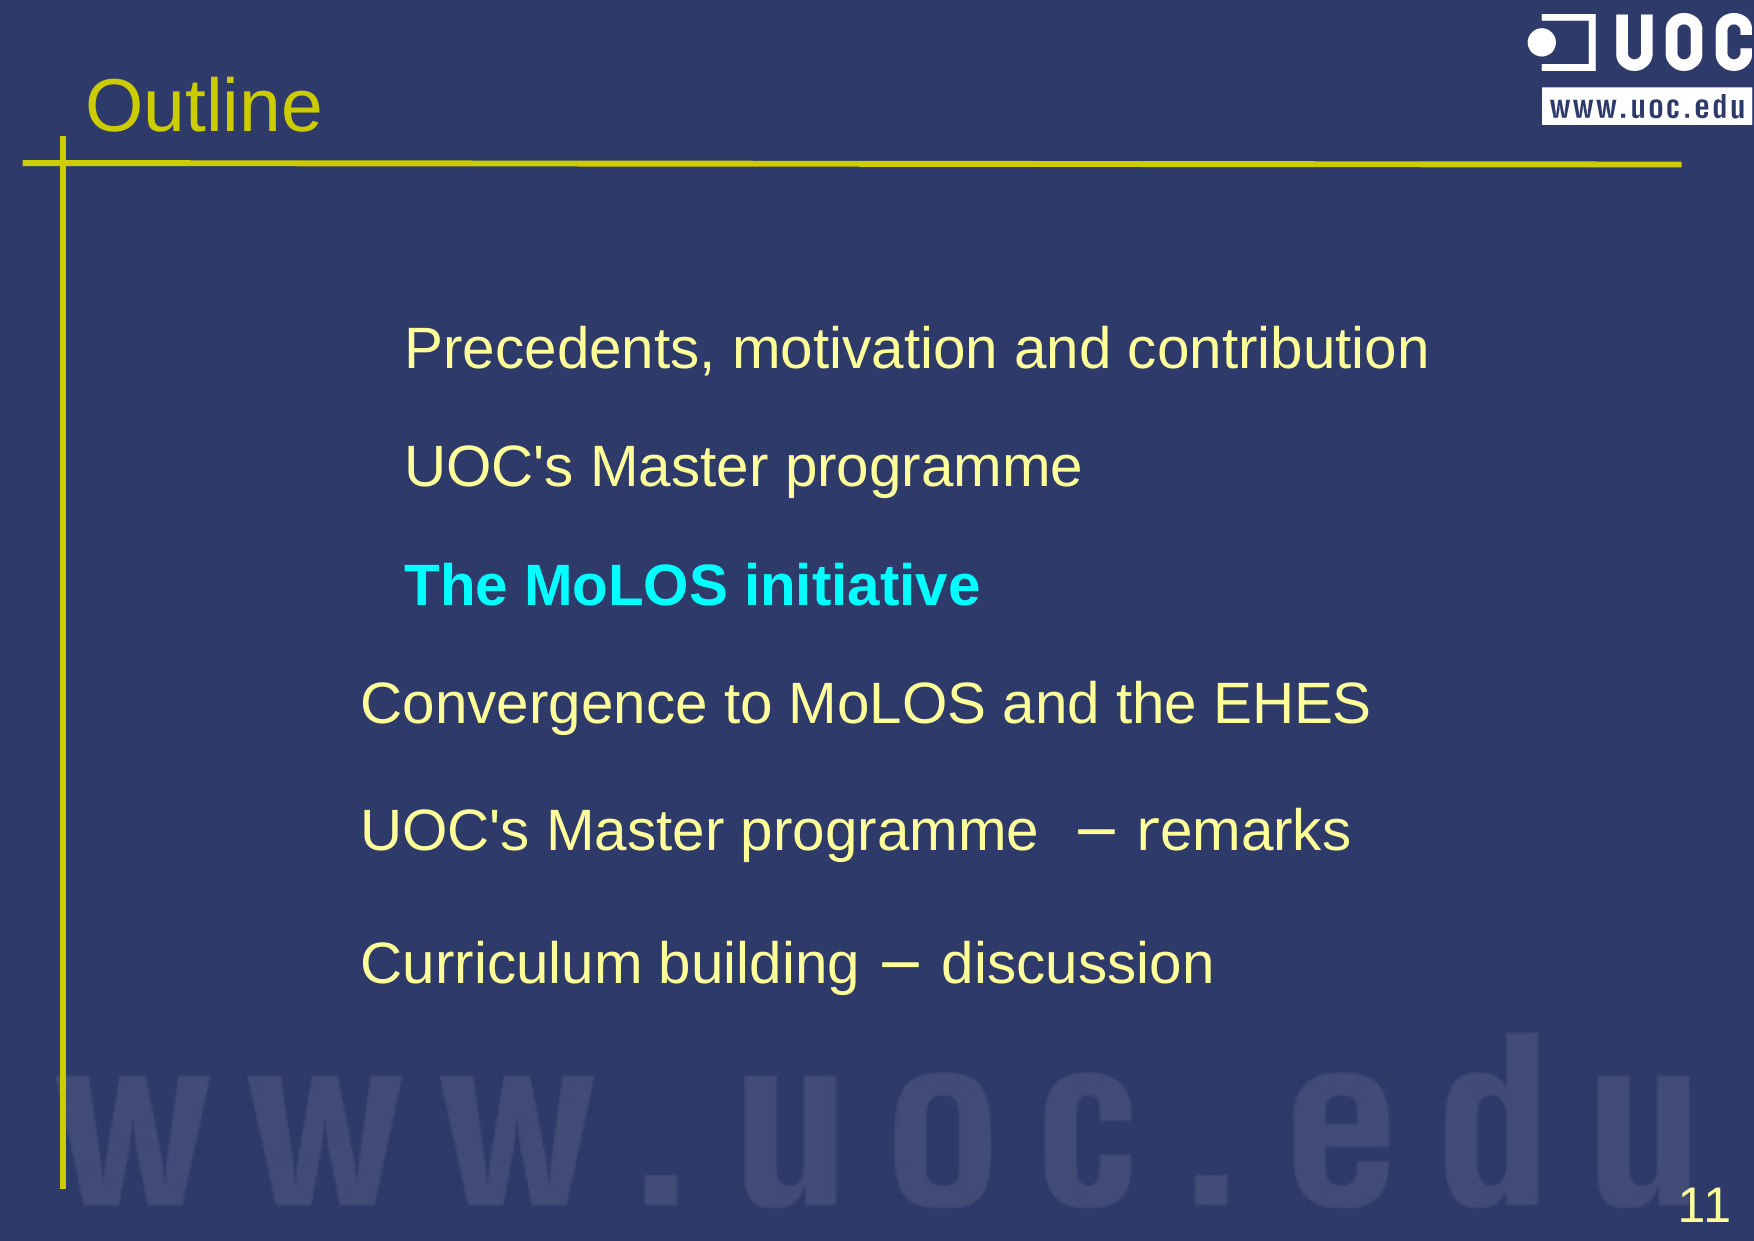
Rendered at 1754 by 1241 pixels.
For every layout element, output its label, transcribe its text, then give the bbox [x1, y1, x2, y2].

text_box Outline [85, 63, 916, 151]
text_box Precedents, motivation and contribution UOC's Master programme The MoLOS initiative Convergence to MoLOS and the EHES UOC's Master programme − remarks Curriculum building − discussion [260, 178, 1567, 985]
picture [0, 0, 1754, 1241]
text_box <número> [1677, 1177, 1754, 1234]
